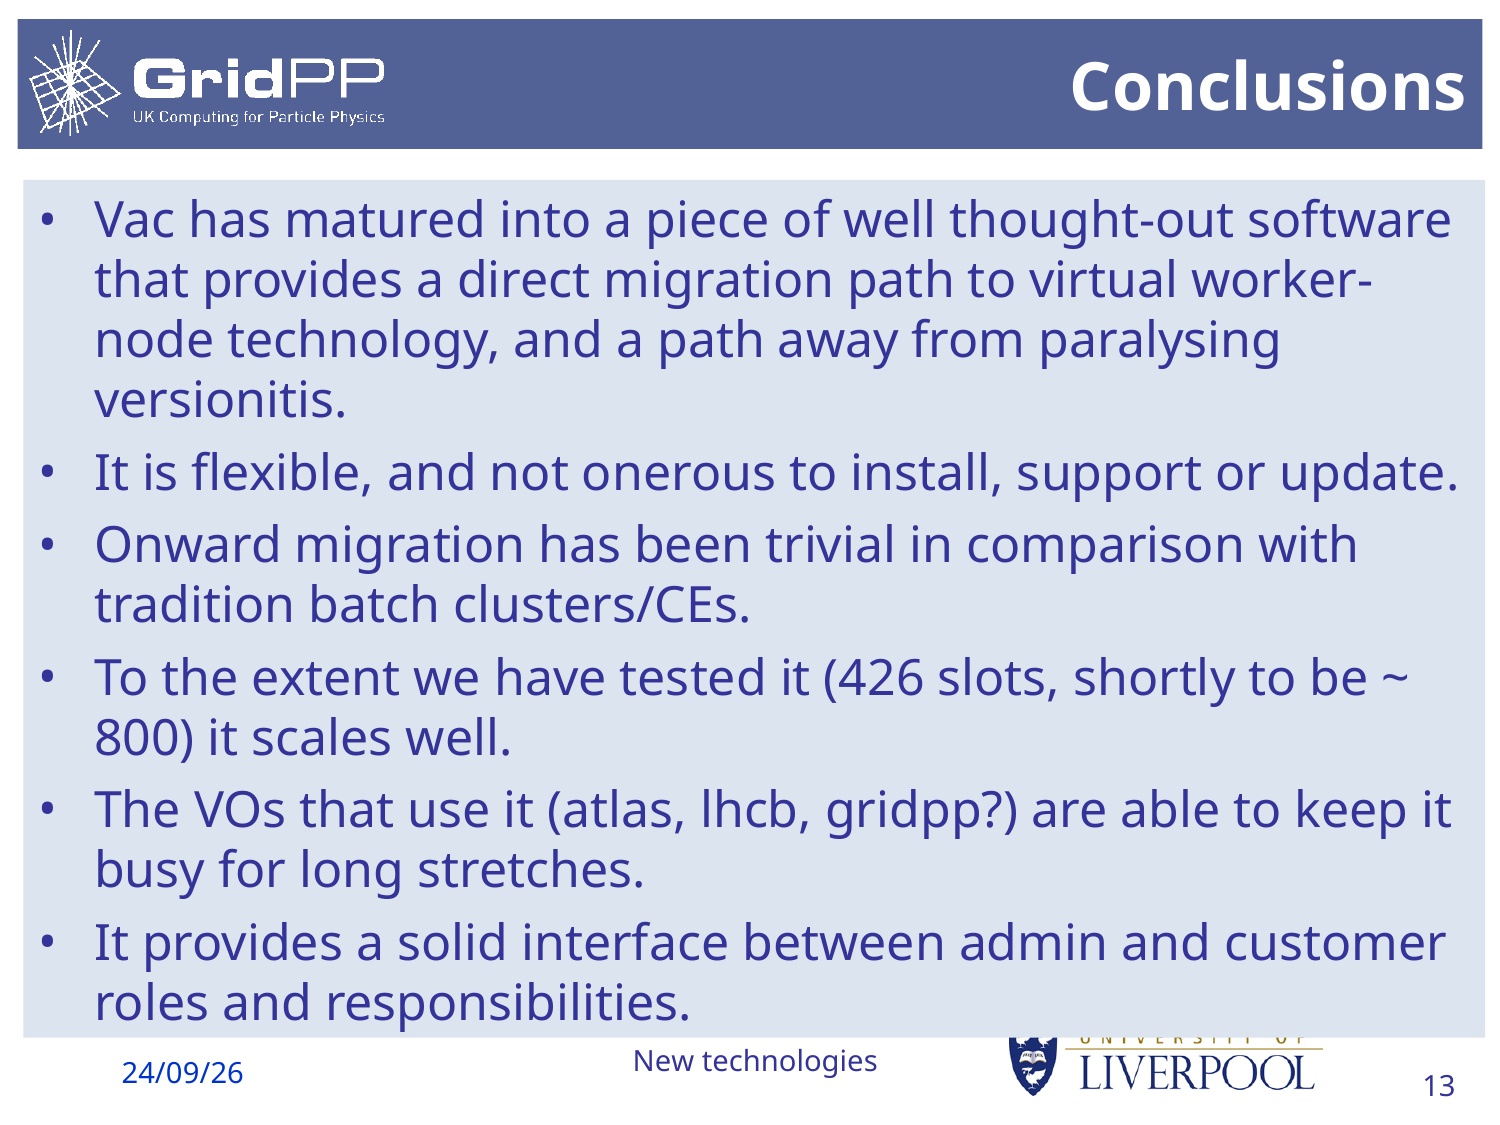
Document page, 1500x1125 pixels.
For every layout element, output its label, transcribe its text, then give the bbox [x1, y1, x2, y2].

picture [1009, 1038, 1323, 1096]
text_box 12/04/16 [29, 1046, 337, 1095]
list Vac has matured into a piece of well thought-out software that provides a direct migration path to virtual worker-node technology, and a path away from paralysing versionitis. It is flexible, and not onerous to install, support or update. Onward migration has been trivial in comparison with tradition batch clusters/CEs. To the extent we have tested it (426 slots, shortly to be ~ 800) it scales well. The VOs that use it (atlas, lhcb, gridpp?) are able to keep it busy for long stretches. It provides a solid interface between admin and customer roles and responsibilities. [23, 179, 1486, 1035]
text_box New technologies [536, 1034, 975, 1094]
title Conclusions [513, 19, 1483, 149]
text_box <number> [1388, 1059, 1471, 1094]
picture [29, 30, 384, 136]
